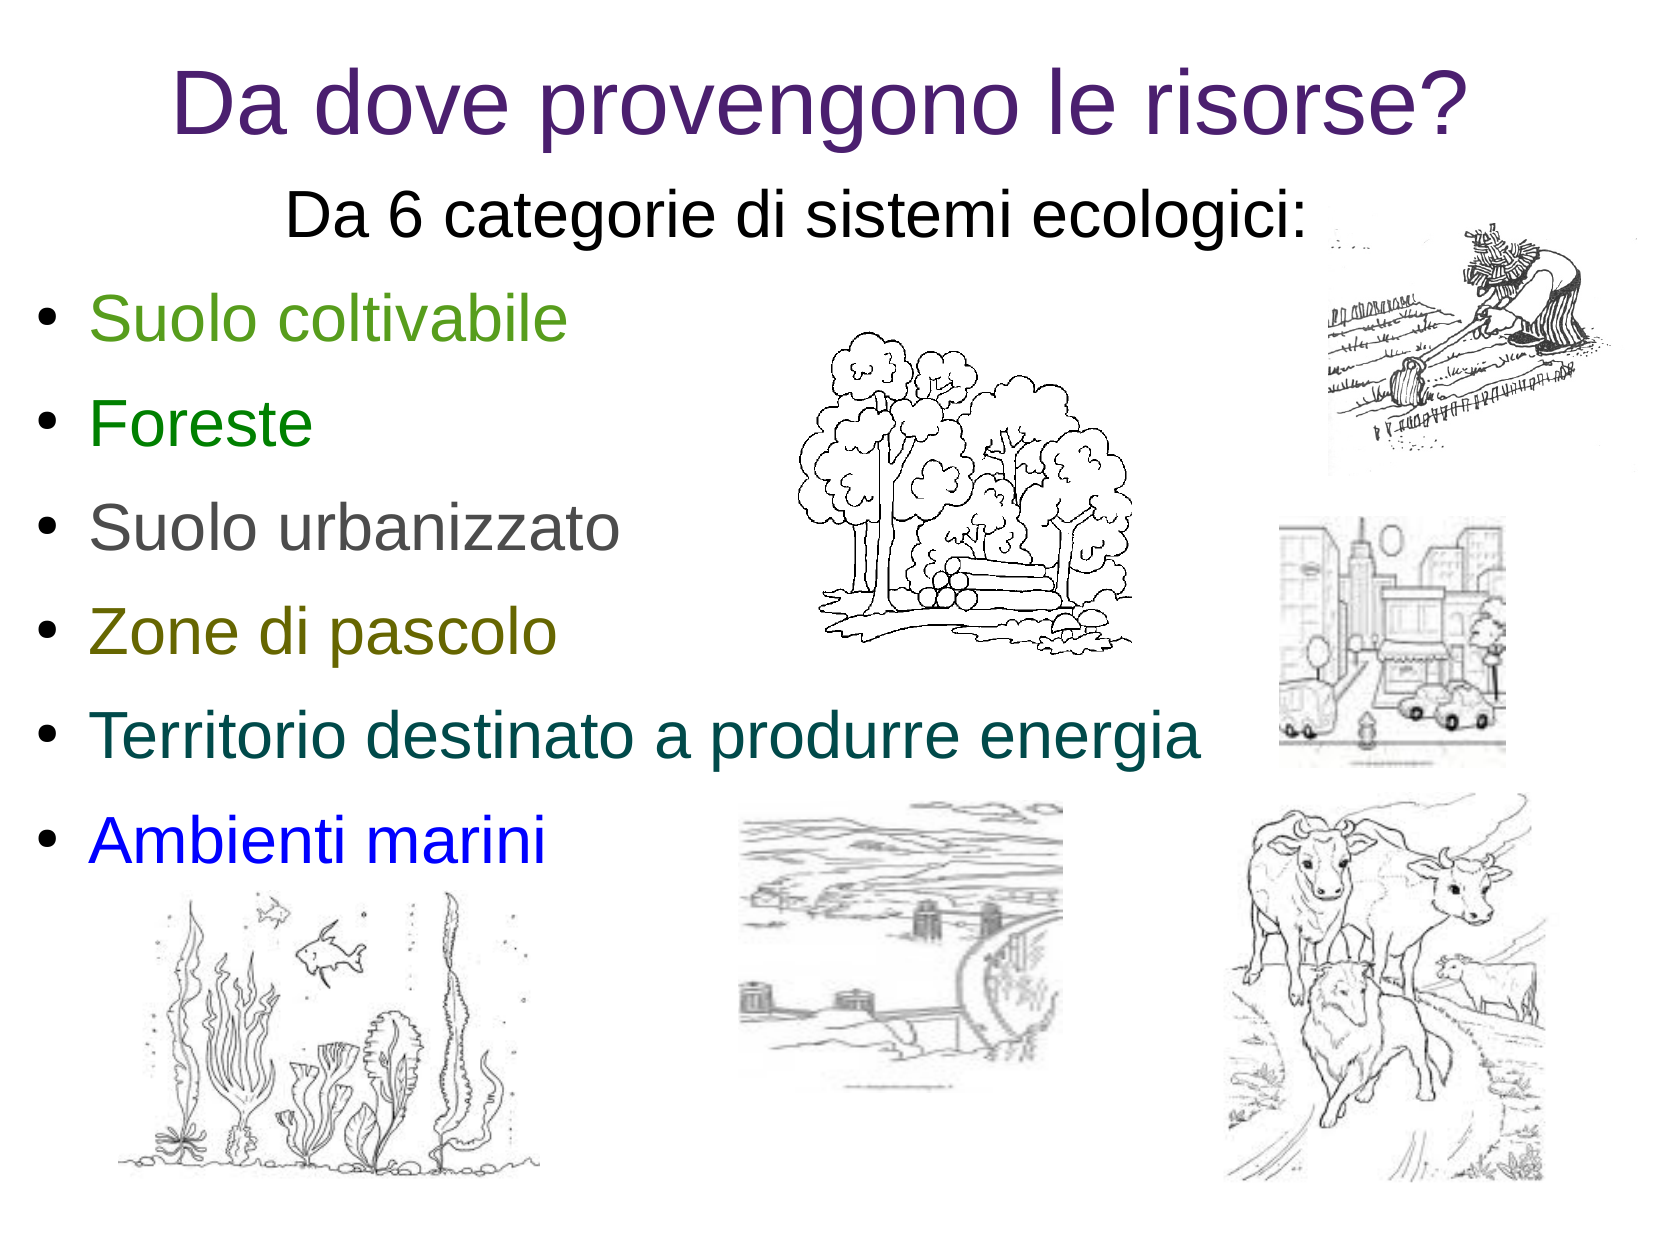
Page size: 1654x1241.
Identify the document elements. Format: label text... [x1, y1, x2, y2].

picture [1328, 206, 1645, 477]
picture [1279, 516, 1506, 768]
list Da 6 categorie di sistemi ecologici: Suolo coltivabile Foreste Suolo urbanizzato Zone di pascolo Territorio destinato a produrre energia Ambienti marini [17, 177, 1506, 1152]
picture [738, 800, 1063, 1093]
picture [797, 324, 1132, 665]
picture [118, 890, 540, 1182]
picture [1210, 792, 1565, 1211]
title Da dove provengono le risorse? [76, 0, 1565, 206]
